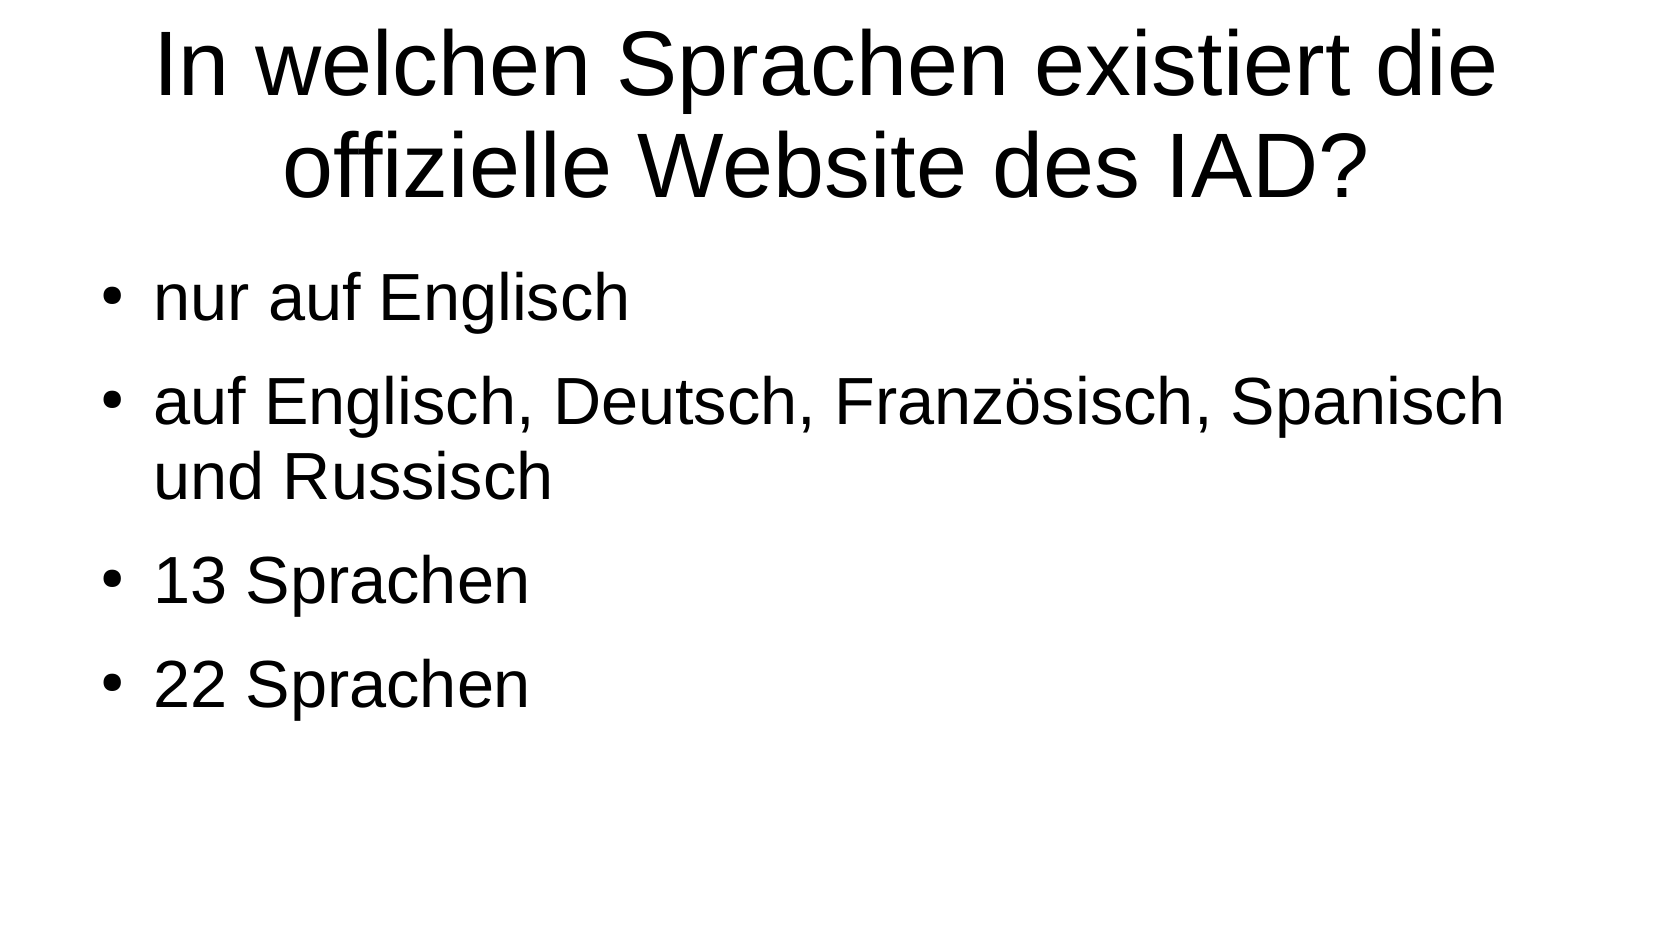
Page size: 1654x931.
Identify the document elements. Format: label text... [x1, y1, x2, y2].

list nur auf Englisch auf Englisch, Deutsch, Französisch, Spanisch und Russisch 13 Sprachen 22 Sprachen [82, 259, 1571, 851]
title In welchen Sprachen existiert die offizielle Website des IAD? [82, 12, 1571, 218]
